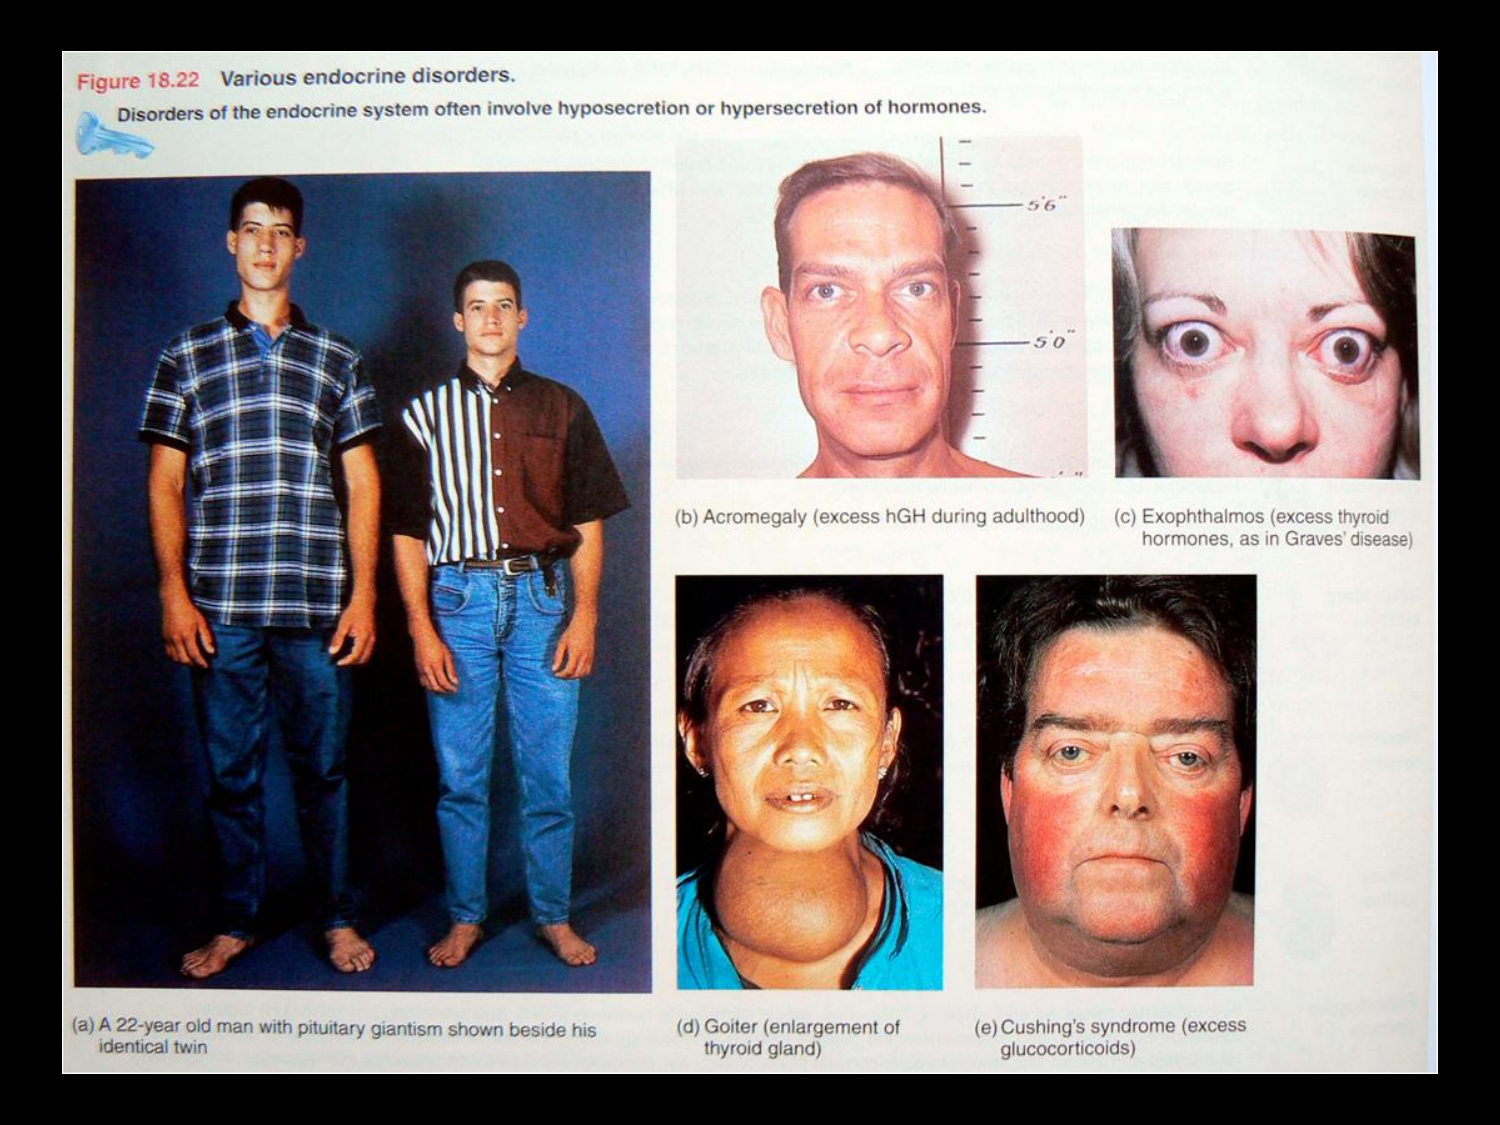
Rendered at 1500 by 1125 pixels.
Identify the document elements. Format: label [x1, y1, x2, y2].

picture [62, 51, 1438, 1074]
